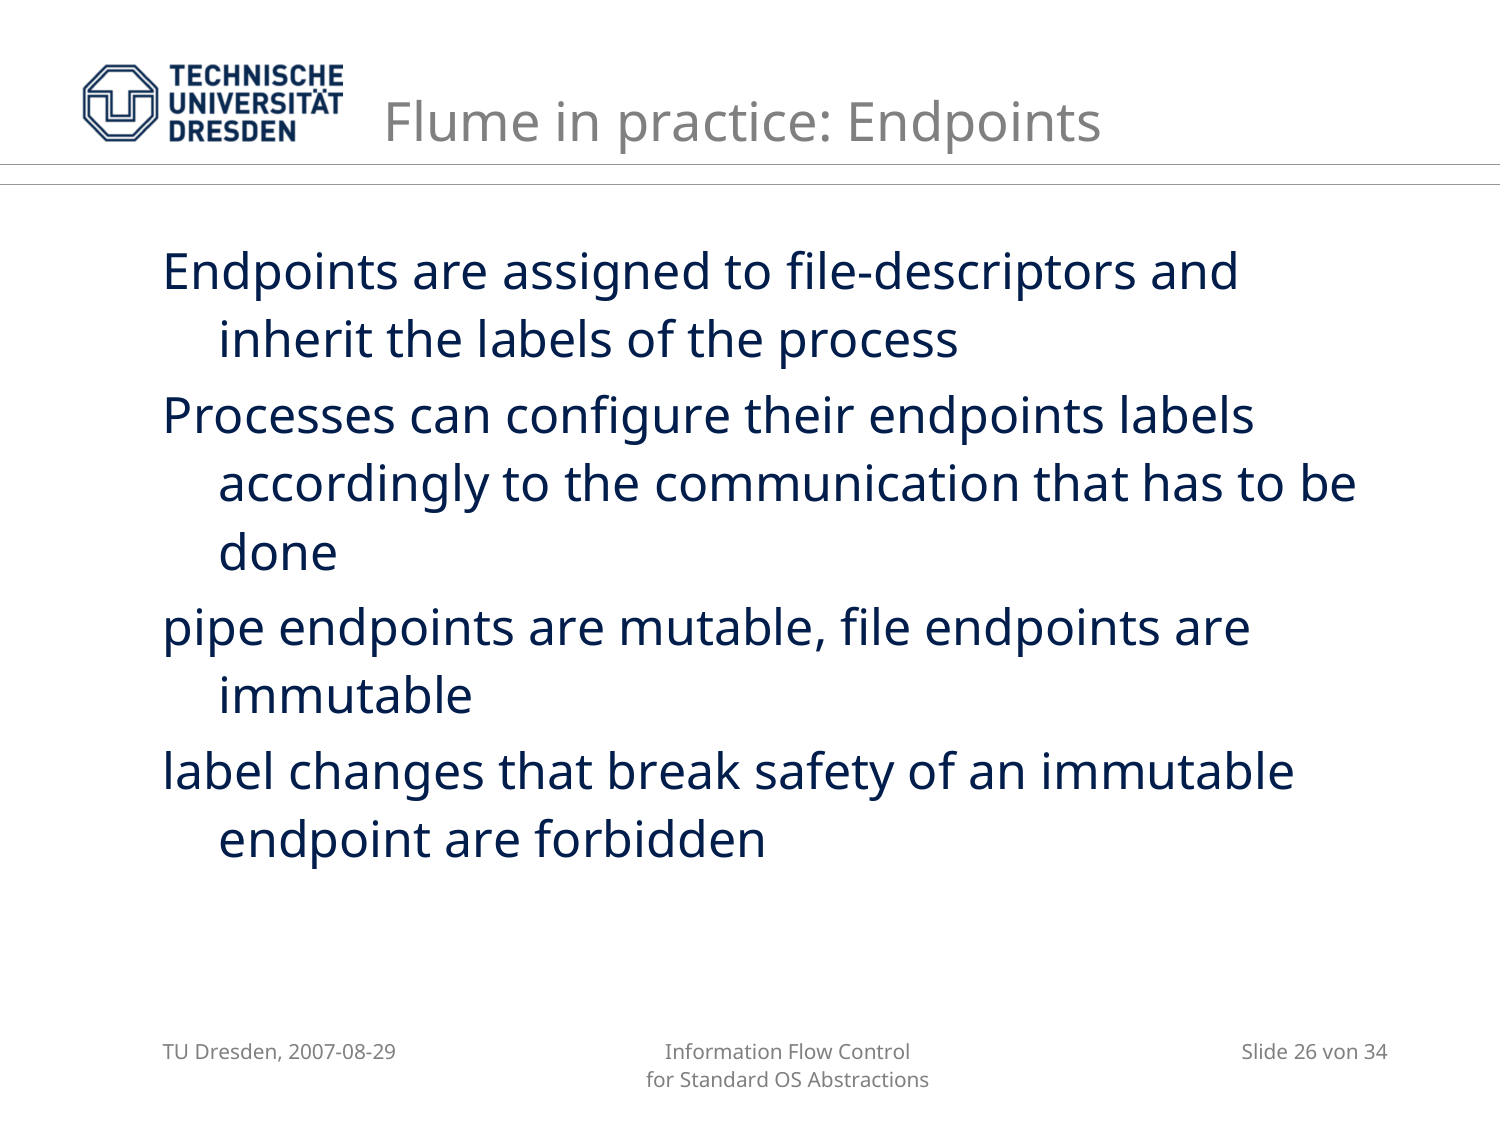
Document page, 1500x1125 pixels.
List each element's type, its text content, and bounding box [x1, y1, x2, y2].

title Flume in practice: Endpoints [383, 87, 1468, 154]
picture [82, 64, 343, 142]
list Endpoints are assigned to file-descriptors and inherit the labels of the process Processes can configure their endpoints labels accordingly to the communication that has to be done pipe endpoints are mutable, file endpoints are immutable label changes that break safety of an immutable endpoint are forbidden [162, 236, 1388, 990]
